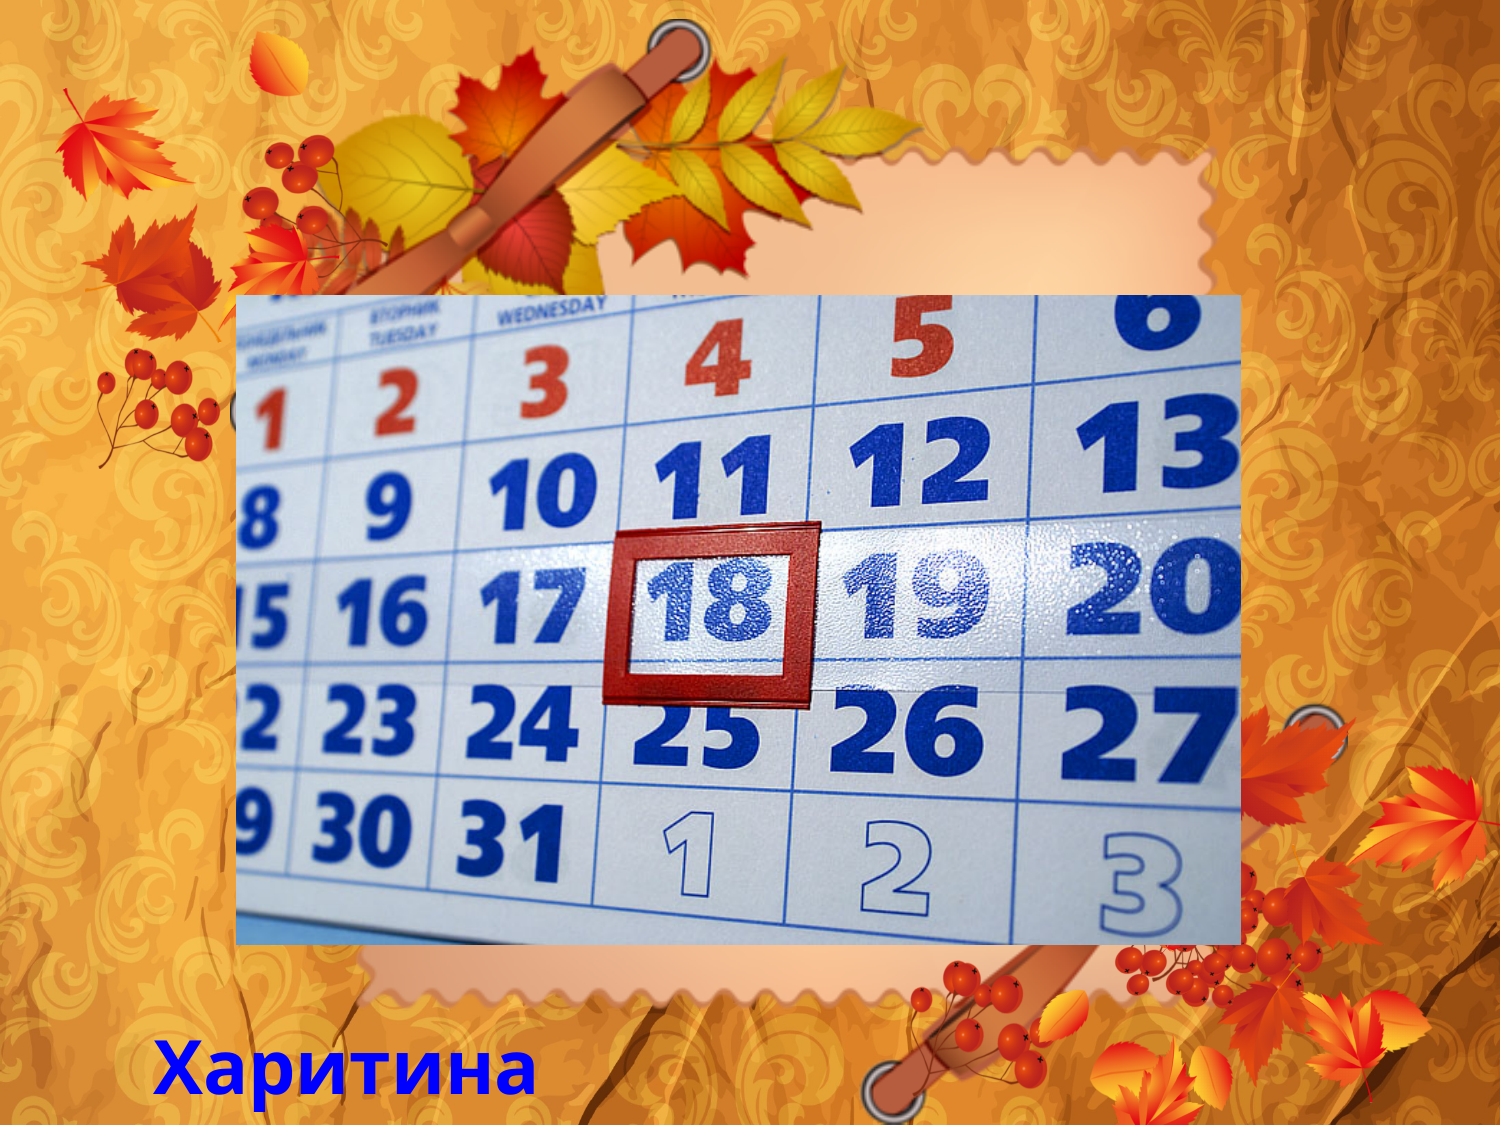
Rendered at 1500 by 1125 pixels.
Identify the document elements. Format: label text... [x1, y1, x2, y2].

picture [0, 0, 1500, 1125]
text_box Харитина [0, 1005, 827, 1125]
